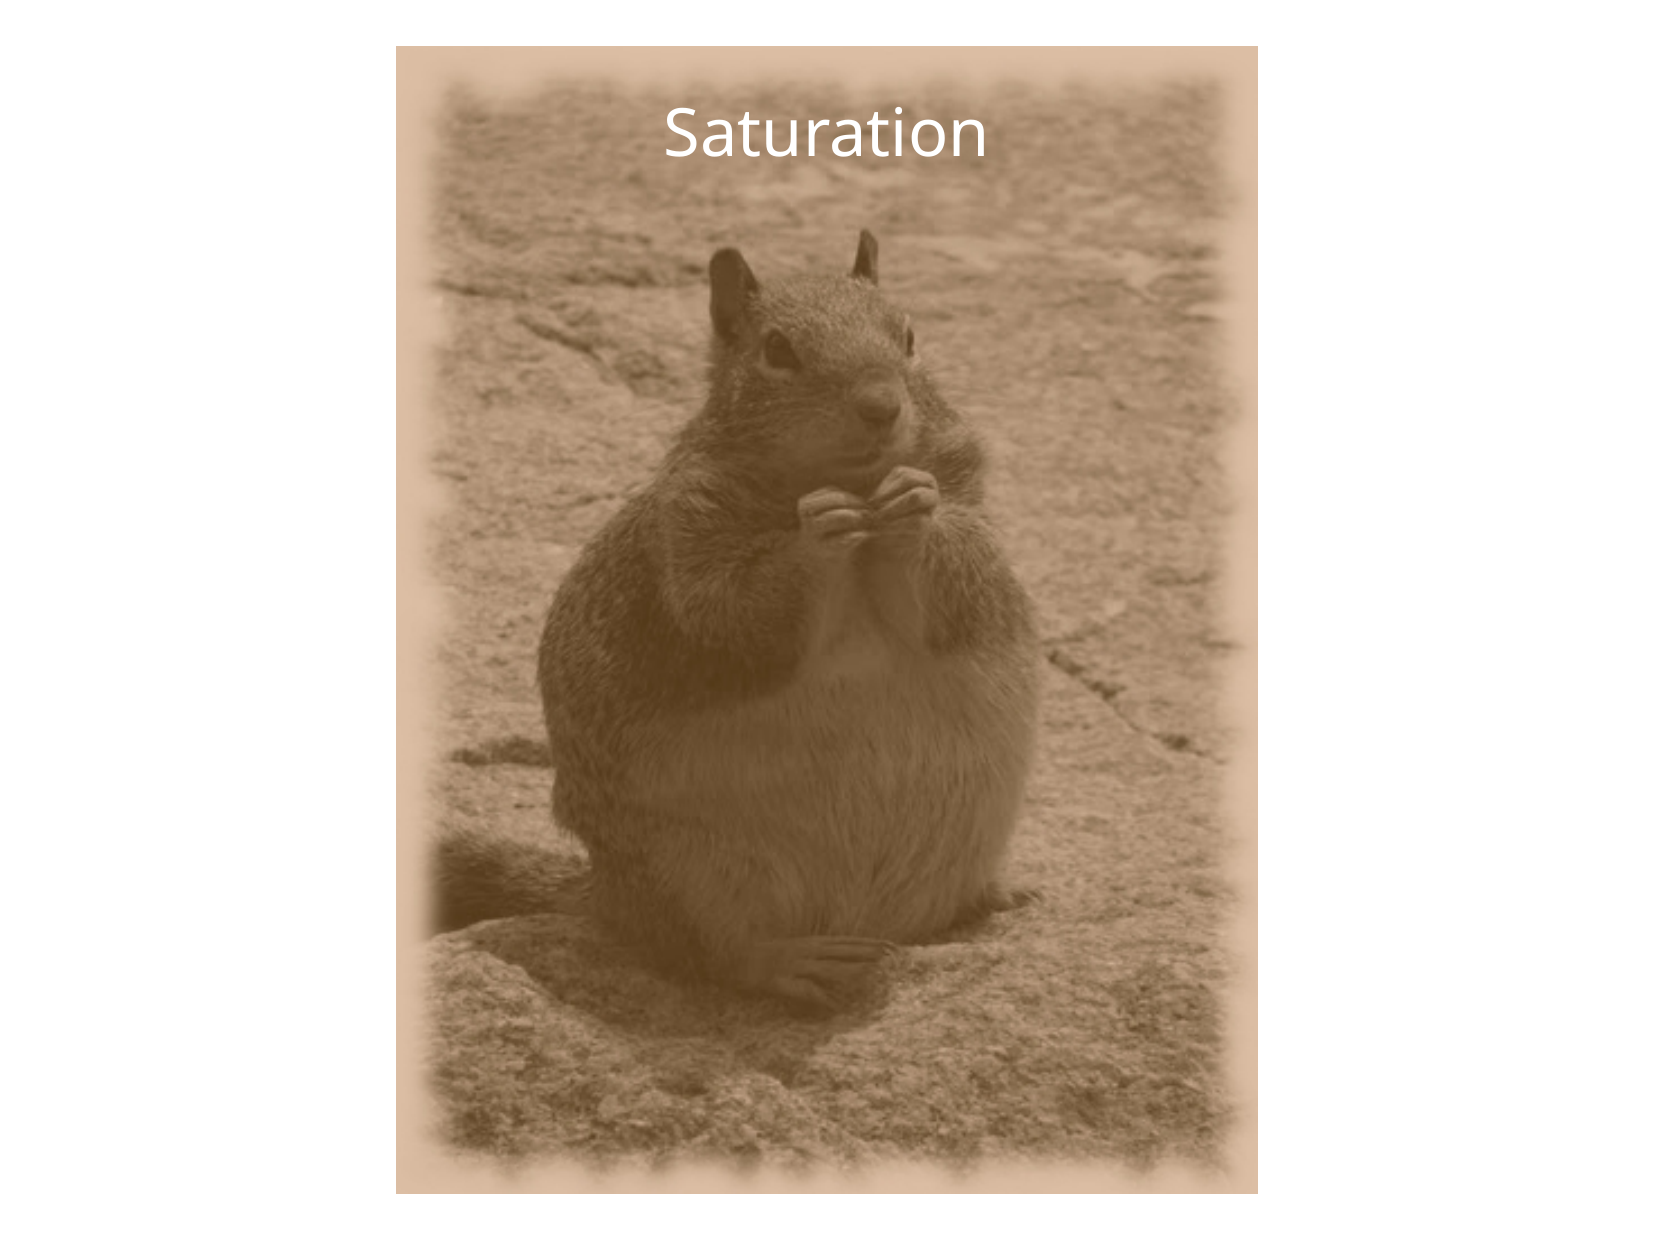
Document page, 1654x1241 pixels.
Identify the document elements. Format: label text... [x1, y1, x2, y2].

picture [396, 209, 1258, 1194]
picture [396, 46, 1258, 78]
text_box Saturation [391, 78, 1263, 209]
